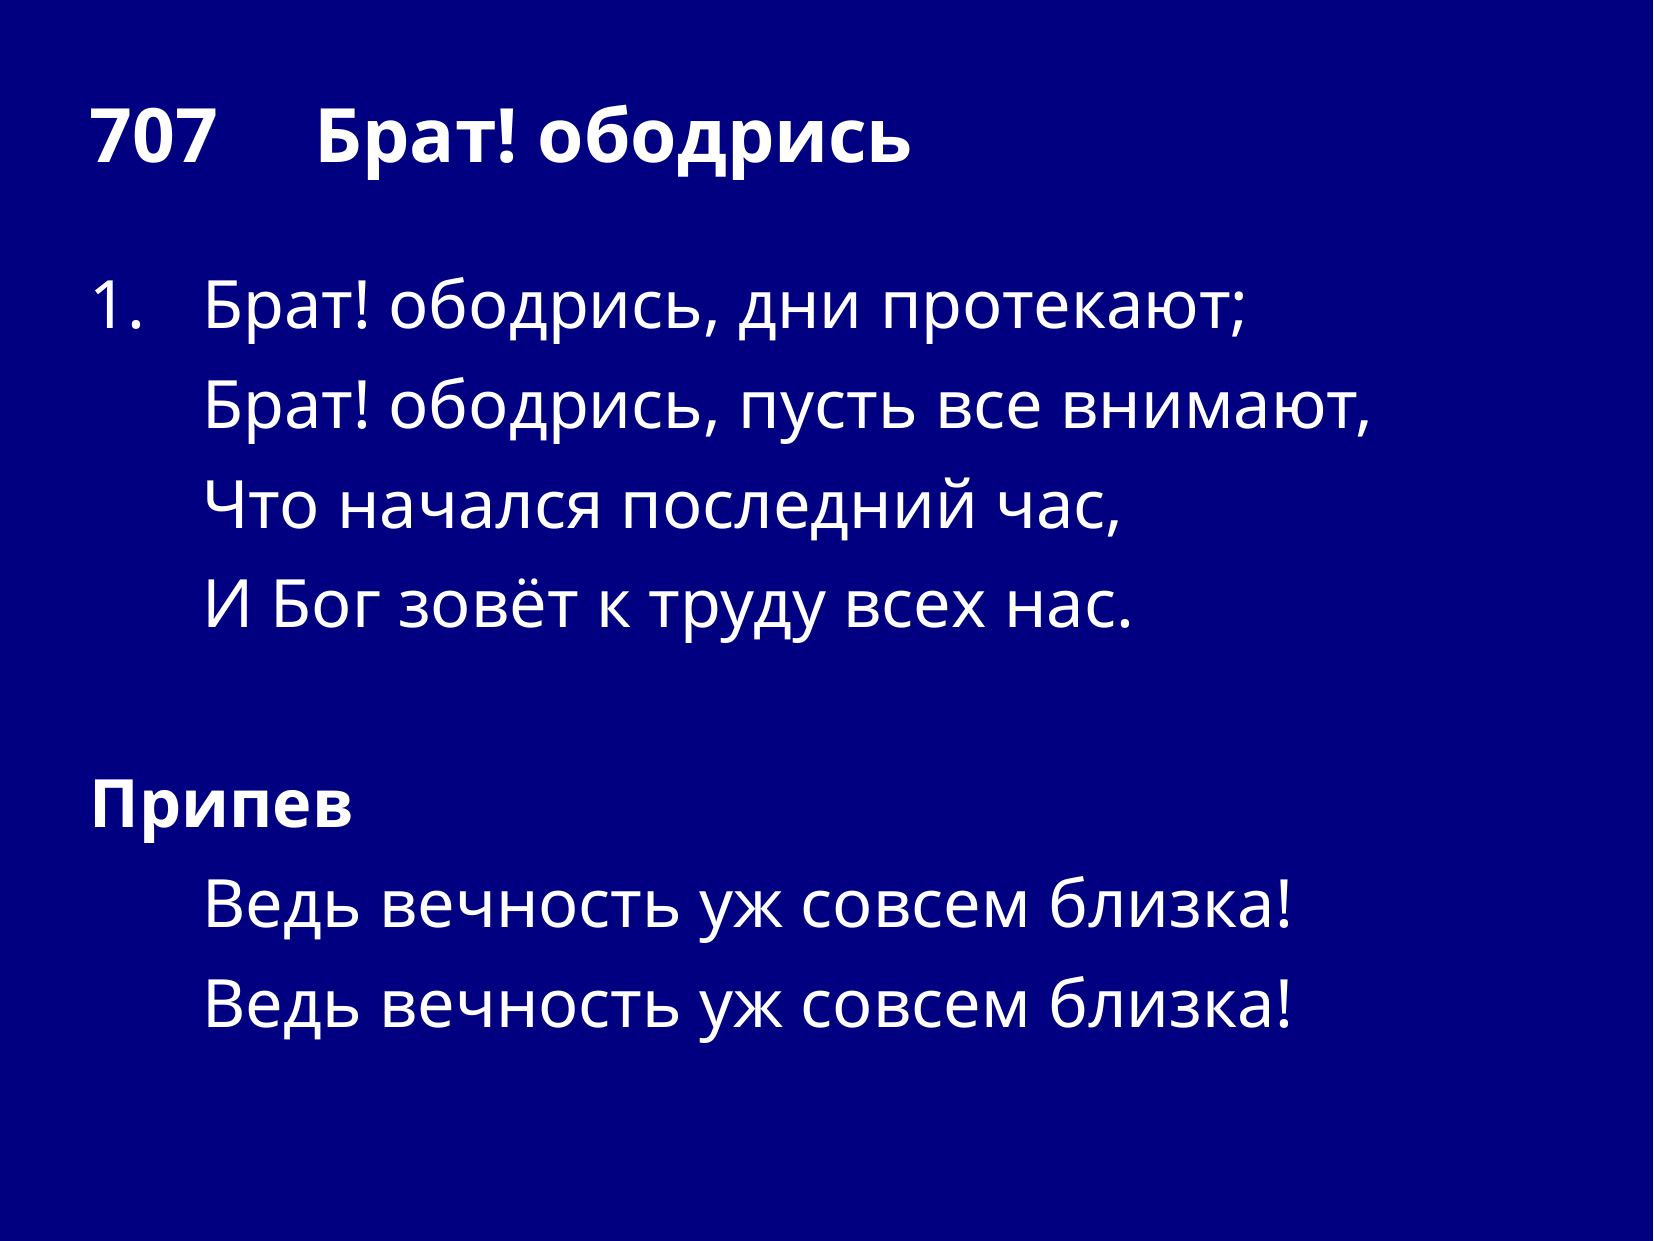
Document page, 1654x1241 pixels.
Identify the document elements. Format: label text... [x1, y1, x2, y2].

text_box 707 Брат! ободрись [75, 75, 1576, 188]
text_box 1. Брат! ободрись, дни протекают; Брат! ободрись, пусть все внимают, Что начался последний час, И Бог зовёт к труду всех нас. Припев Ведь вечность уж совсем близка! Ведь вечность уж совсем близка! [75, 188, 1576, 1163]
